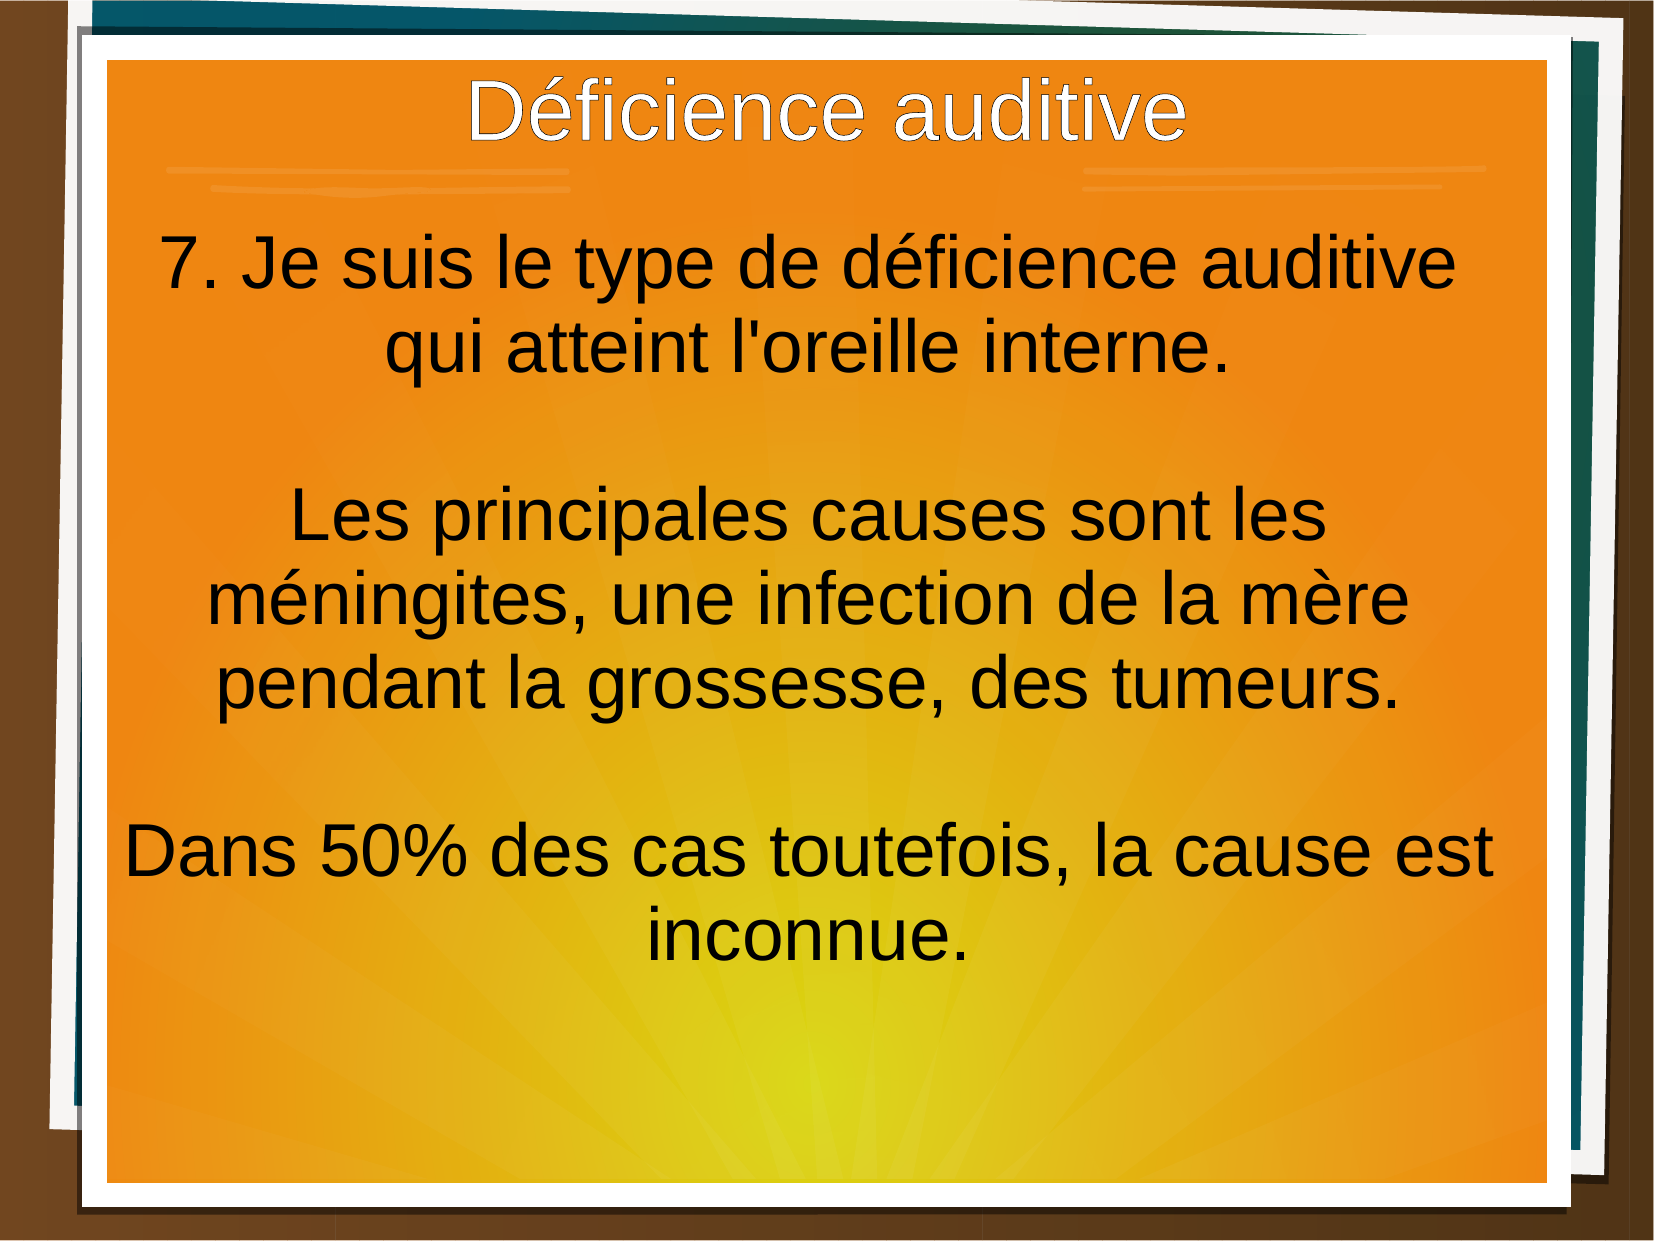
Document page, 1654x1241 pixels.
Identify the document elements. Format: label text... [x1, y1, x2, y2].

title Déficience auditive [82, 7, 1571, 213]
title 7. Je suis le type de déficience auditive qui atteint l'oreille interne. Les principales causes sont les méningites, une infection de la mère pendant la grossesse, des tumeurs. Dans 50% des cas toutefois, la cause est inconnue. [106, 220, 1512, 977]
